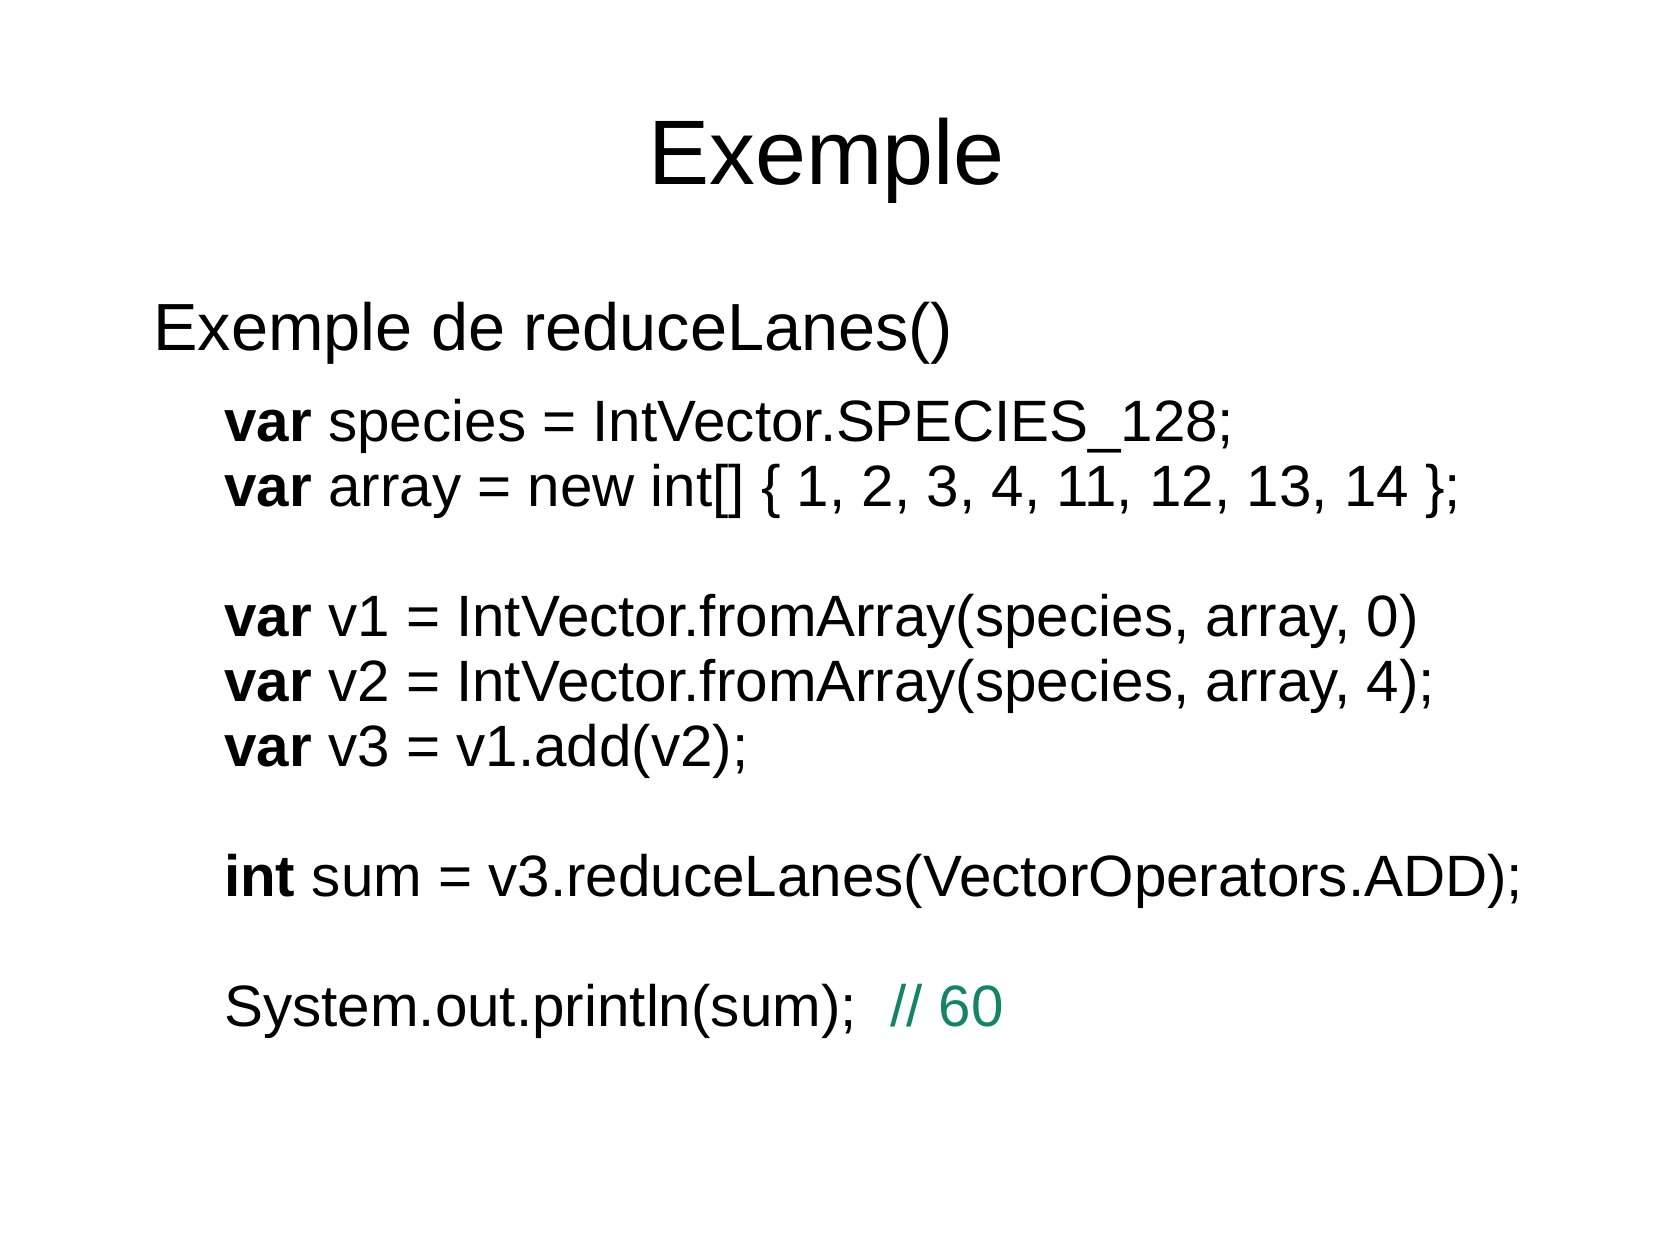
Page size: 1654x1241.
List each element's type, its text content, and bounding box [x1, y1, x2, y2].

list Exemple de reduceLanes() var species = IntVector.SPECIES_128; var array = new int[] { 1, 2, 3, 4, 11, 12, 13, 14 }; var v1 = IntVector.fromArray(species, array, 0) var v2 = IntVector.fromArray(species, array, 4); var v3 = v1.add(v2); int sum = v3.reduceLanes(VectorOperators.ADD); System.out.println(sum); // 60 [82, 290, 1571, 1126]
title Exemple [82, 49, 1571, 257]
